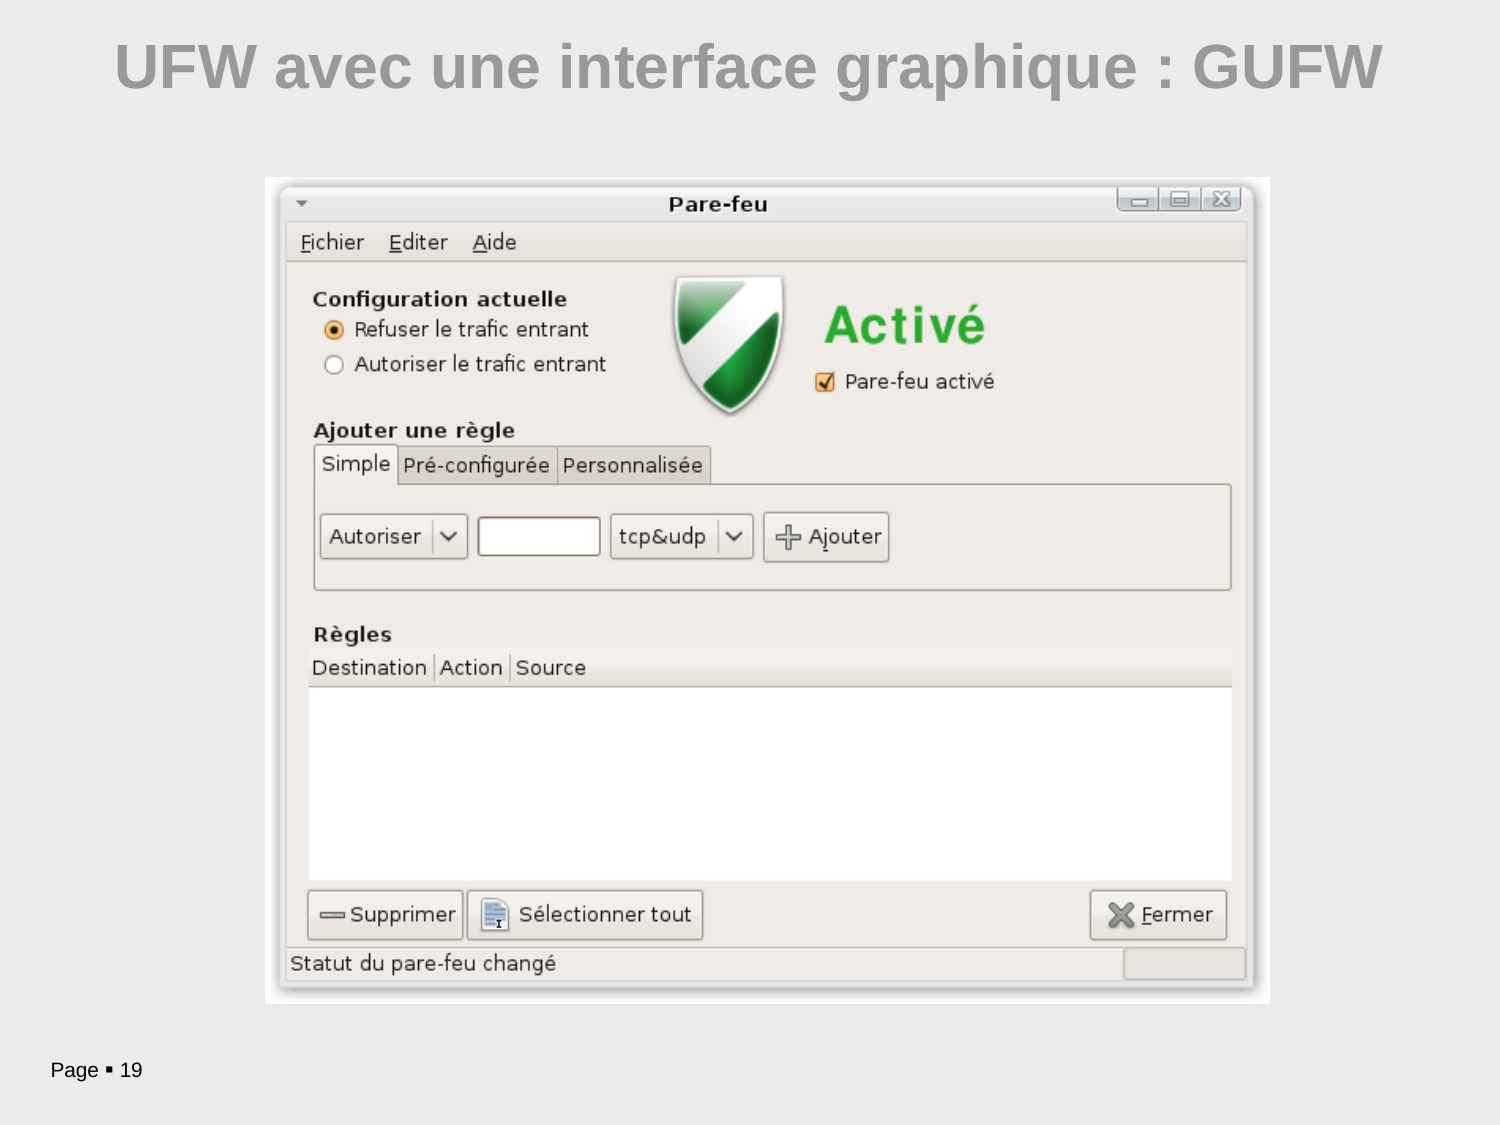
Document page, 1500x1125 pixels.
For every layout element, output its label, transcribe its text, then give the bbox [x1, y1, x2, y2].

picture [265, 177, 1270, 1004]
title UFW avec une interface graphique : GUFW [51, 19, 1449, 118]
